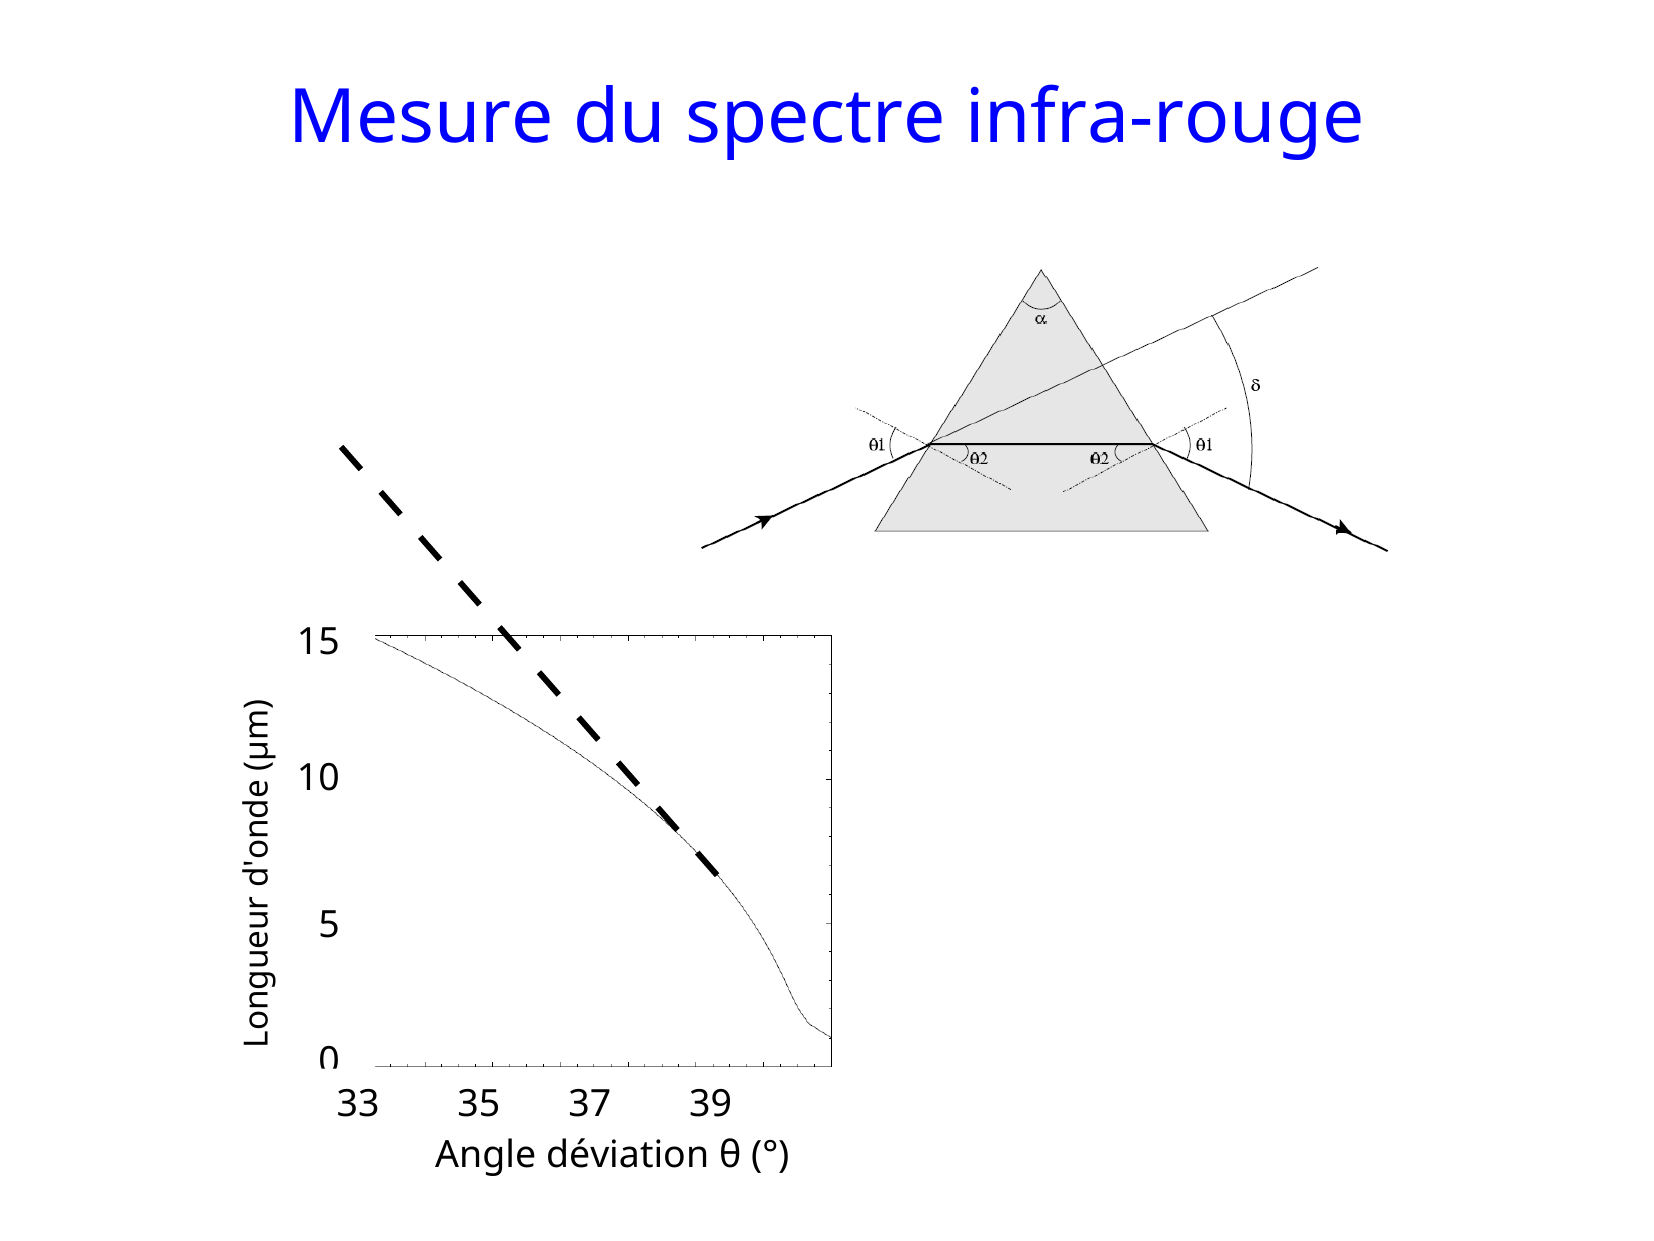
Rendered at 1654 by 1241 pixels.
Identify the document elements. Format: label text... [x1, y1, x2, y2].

text_box 5 [253, 890, 355, 950]
picture [682, 236, 1411, 571]
text_box 15 [253, 606, 355, 666]
title Mesure du spectre infra-rouge [82, 21, 1571, 206]
picture [376, 624, 858, 1068]
text_box 33 35 37 39 Angle déviation θ (°) [321, 1068, 903, 1172]
text_box 0 [253, 1026, 355, 1085]
text_box Longueur d'onde (μm) [224, 582, 355, 1166]
text_box 10 [253, 742, 355, 802]
